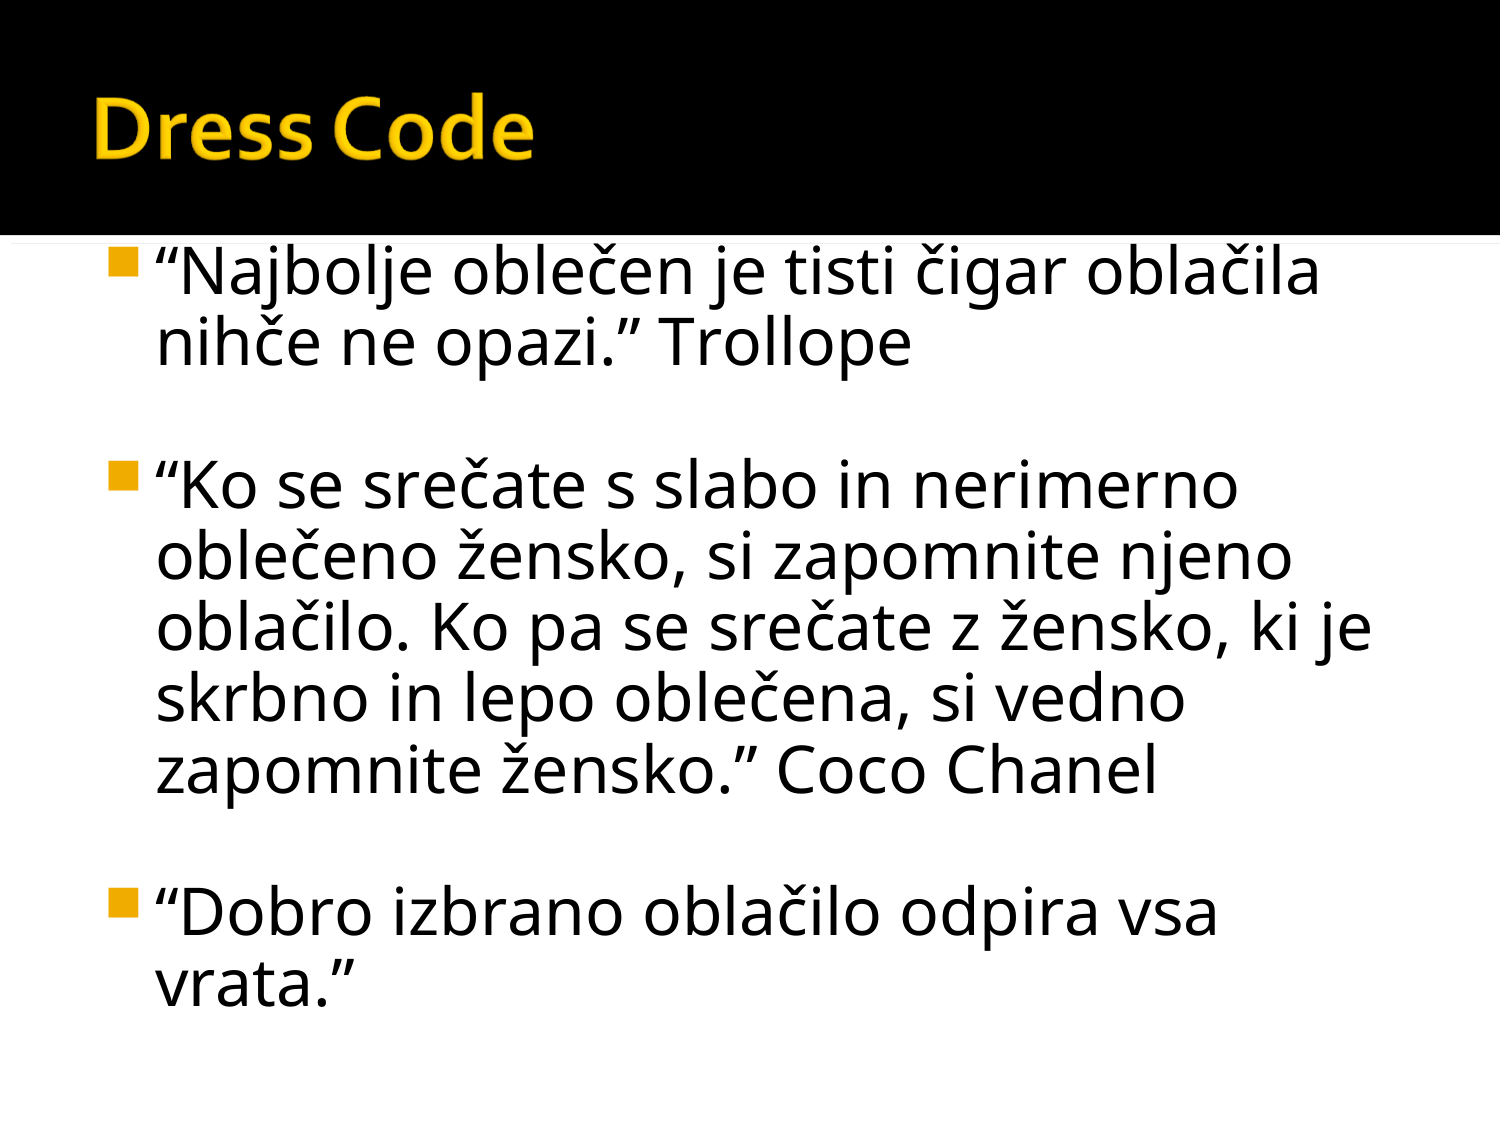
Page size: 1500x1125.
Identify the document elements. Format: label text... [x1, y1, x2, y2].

text_box [31, 24, 1427, 233]
list “Najbolje oblečen je tisti čigar oblačila nihče ne opazi.” Trollope “Ko se srečate s slabo in nerimerno oblečeno žensko, si zapomnite njeno oblačilo. Ko pa se srečate z žensko, ki je skrbno in lepo oblečena, si vedno zapomnite žensko.” Coco Chanel “Dobro izbrano oblačilo odpira vsa vrata.” [75, 222, 1426, 1005]
